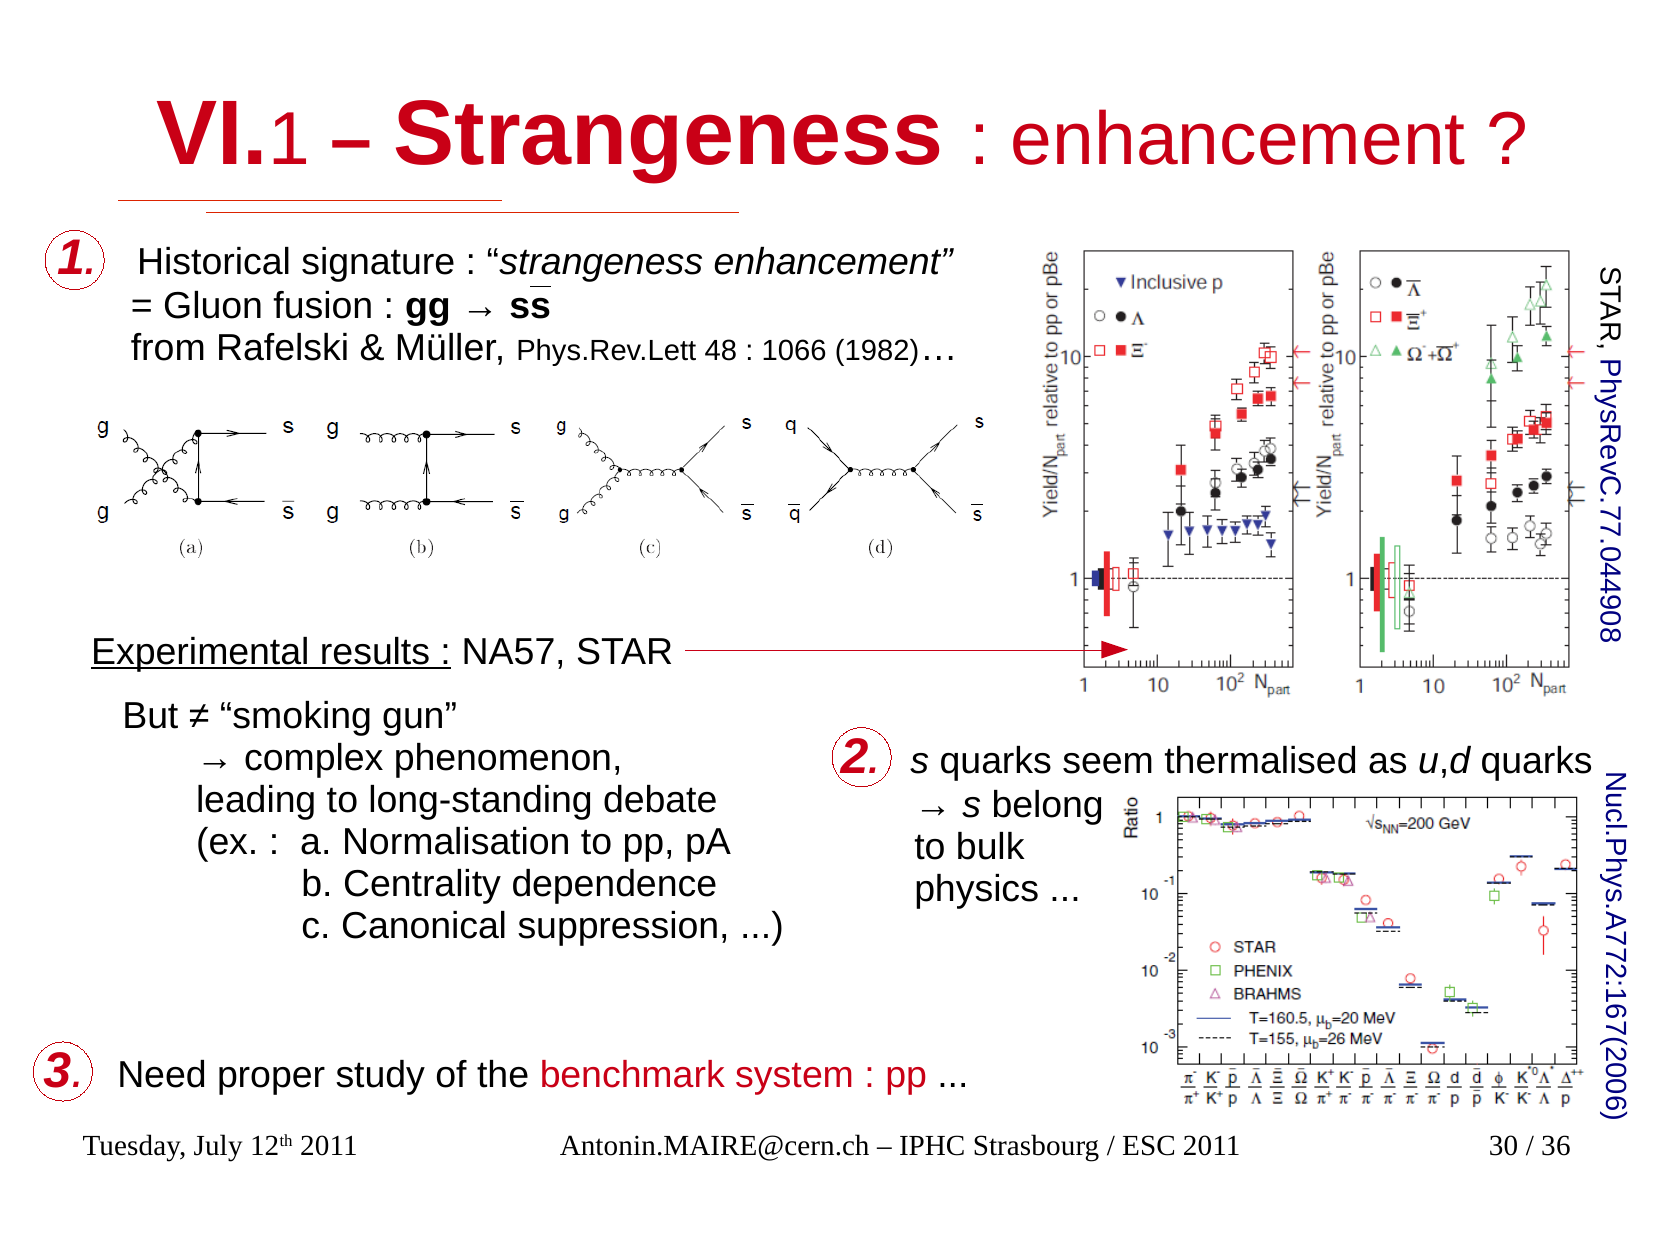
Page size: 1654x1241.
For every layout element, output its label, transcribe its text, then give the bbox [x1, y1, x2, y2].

picture [1111, 790, 1591, 1114]
text_box Experimental results : NA57, STAR [76, 623, 689, 681]
text_box But ≠ “smoking gun” → complex phenomenon, leading to long-standing debate (ex. : a. Normalisation to pp, pA b. Centrality dependence c. Canonical suppression, ...) [107, 686, 800, 954]
picture [1014, 242, 1596, 699]
text_box STAR, PhysRevC.77.044908 [1586, 251, 1635, 659]
picture [80, 407, 999, 567]
text_box 2. s quarks seem thermalised as u,d quarks → s belong to bulk physics ... [825, 720, 1608, 918]
text_box Nucl.Phys.A772:167(2006) [1592, 756, 1641, 1137]
text_box 3. Need proper study of the benchmark system : pp ... [28, 1034, 984, 1106]
title VI.1 – Strangeness : enhancement ? [82, 49, 1571, 207]
text_box 1. Historical signature : “strangeness enhancement” = Gluon fusion : gg → ss from Rafelski & Müller, Phys.Rev.Lett 48 : 1066 (1982)… [42, 221, 973, 377]
